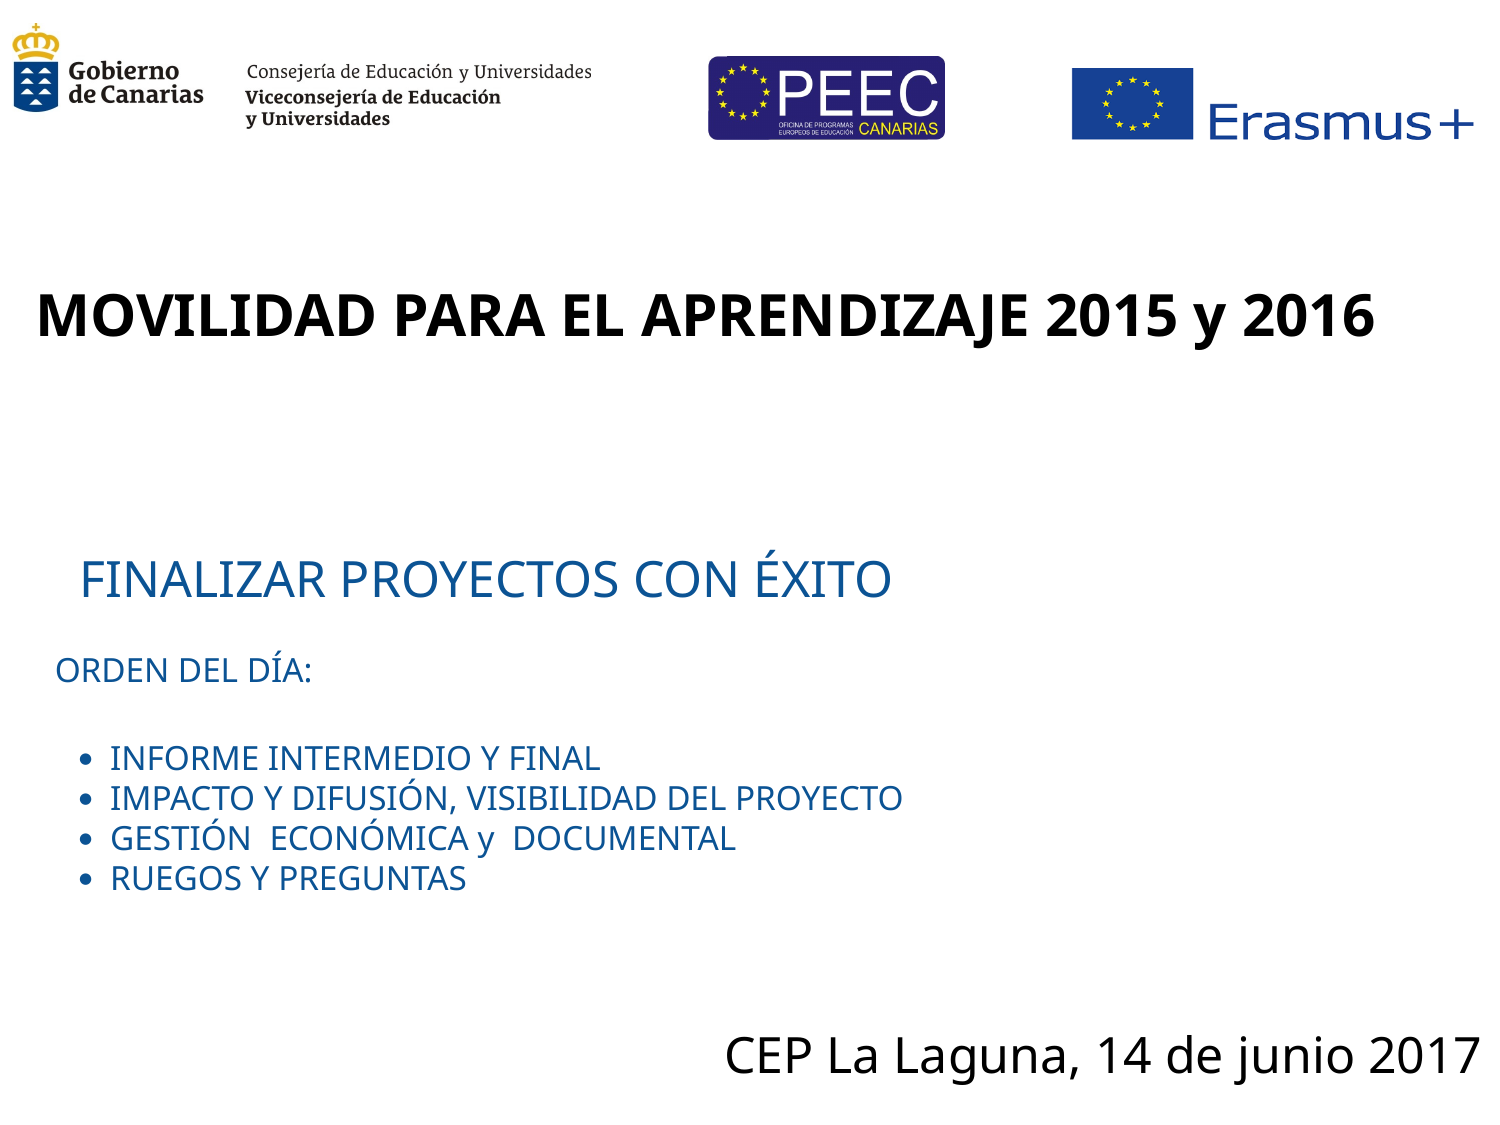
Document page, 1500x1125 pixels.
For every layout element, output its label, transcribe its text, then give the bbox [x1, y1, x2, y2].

text_box CEP La Laguna, 14 de junio 2017 [95, 999, 1489, 1107]
picture [12, 23, 591, 130]
picture [1071, 68, 1474, 140]
picture [708, 56, 945, 140]
text_box MOVILIDAD PARA EL APRENDIZAJE 2015 y 2016 FINALIZAR PROYECTOS CON ÉXITO ORDEN DEL DÍA: INFORME INTERMEDIO Y FINAL IMPACTO Y DIFUSIÓN, VISIBILIDAD DEL PROYECTO GESTIÓN ECONÓMICA y DOCUMENTAL RUEGOS Y PREGUNTAS [28, 252, 1500, 418]
